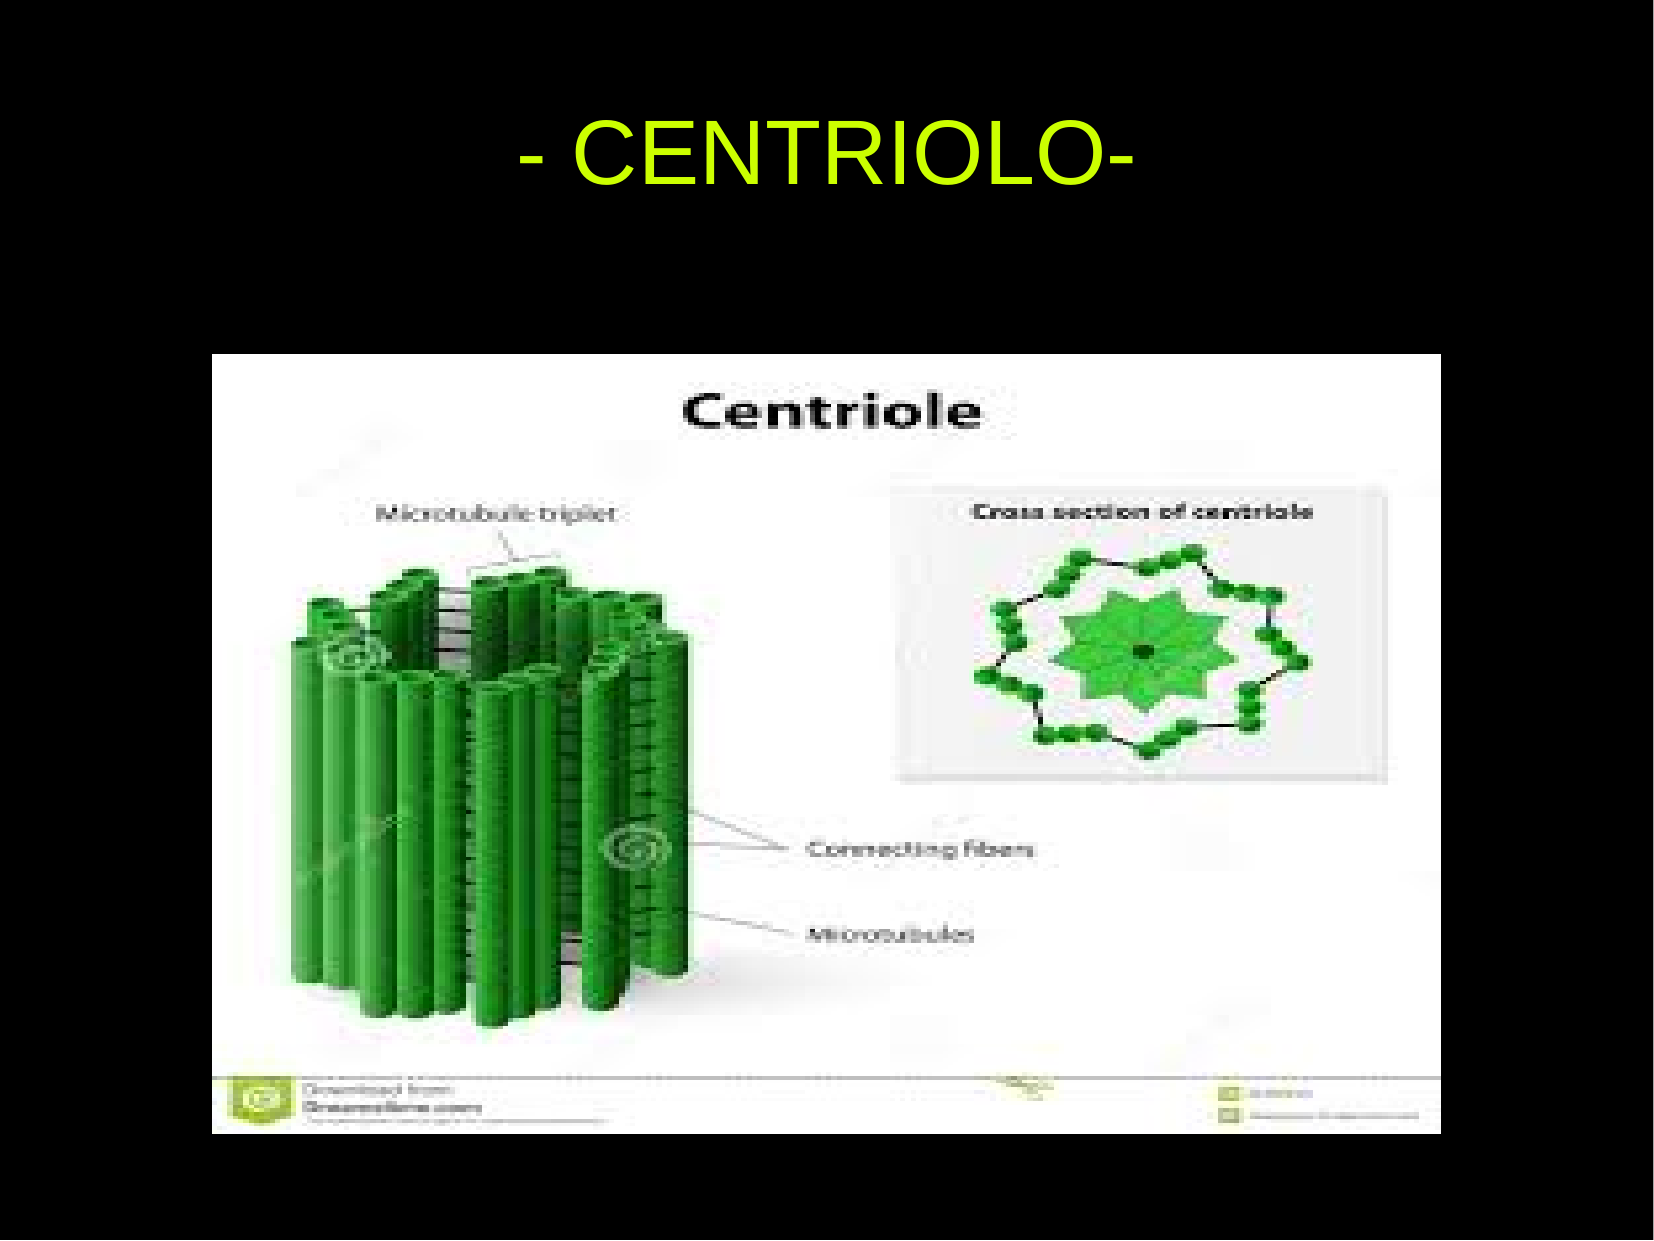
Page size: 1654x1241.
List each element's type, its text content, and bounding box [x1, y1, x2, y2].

picture [212, 354, 1441, 1134]
title - CENTRIOLO- [82, 49, 1571, 257]
